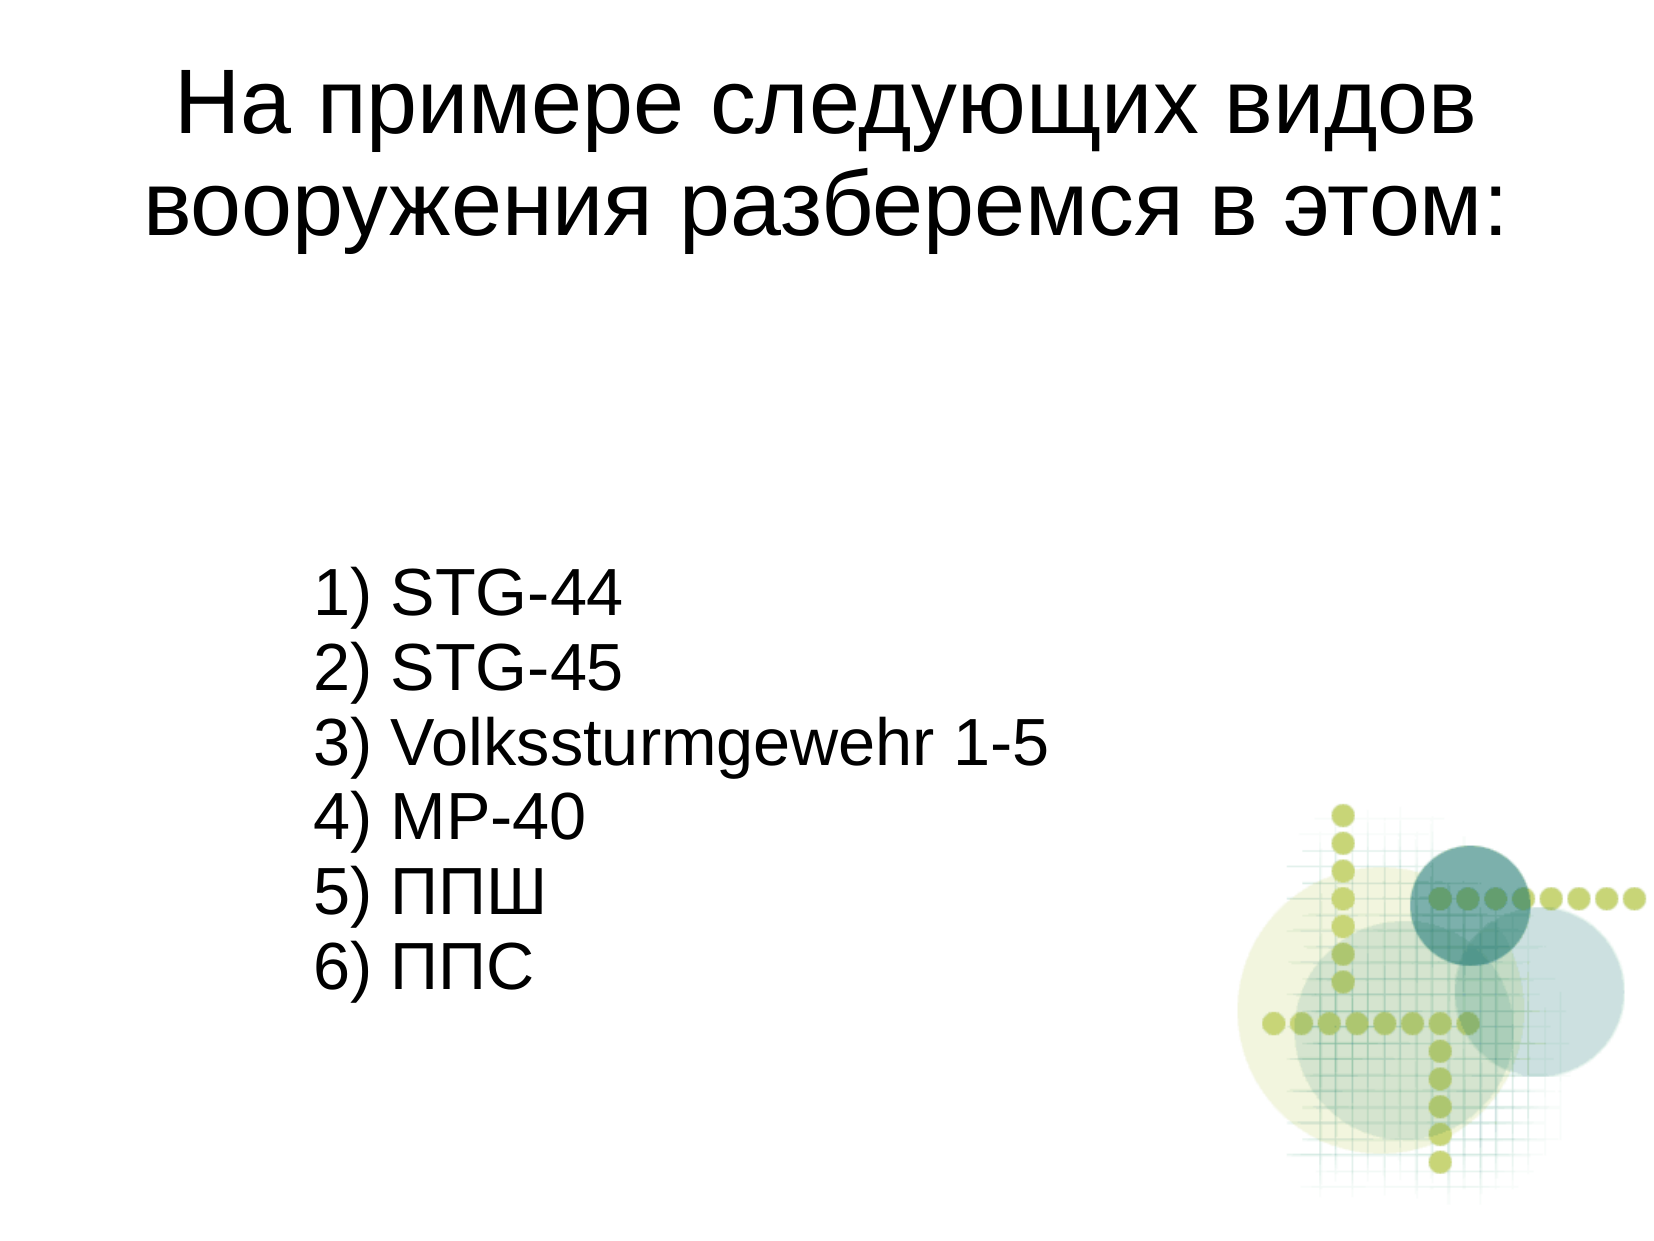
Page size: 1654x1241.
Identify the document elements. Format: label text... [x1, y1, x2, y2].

picture [1224, 792, 1654, 1211]
subtitle 1) STG-44 2) STG-45 3) Volkssturmgewehr 1-5 4) MP-40 5) ППШ 6) ППС [313, 377, 1477, 1182]
title На примере следующих видов вооружения разберемся в этом: [82, 42, 1571, 264]
